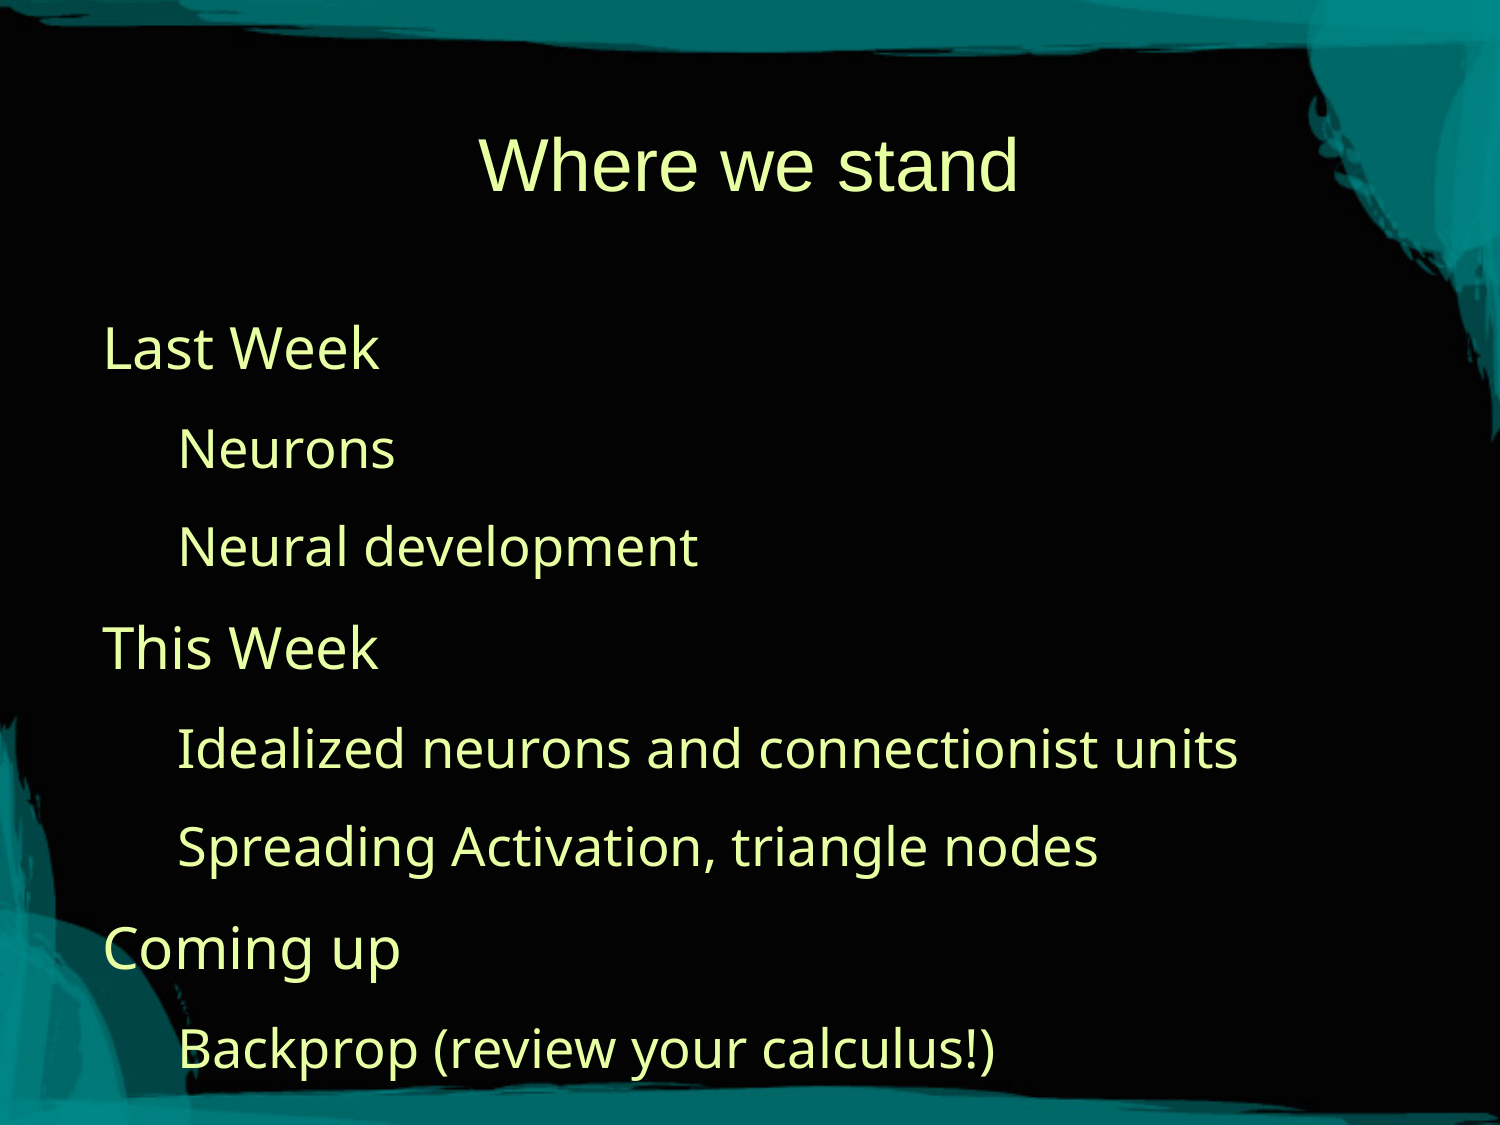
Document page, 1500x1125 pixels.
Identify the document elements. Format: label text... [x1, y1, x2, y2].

title Where we stand [87, 69, 1413, 263]
picture [0, 0, 1500, 1125]
list Last Week Neurons Neural development This Week Idealized neurons and connectionist units Spreading Activation, triangle nodes Coming up Backprop (review your calculus!) [87, 299, 1413, 1026]
